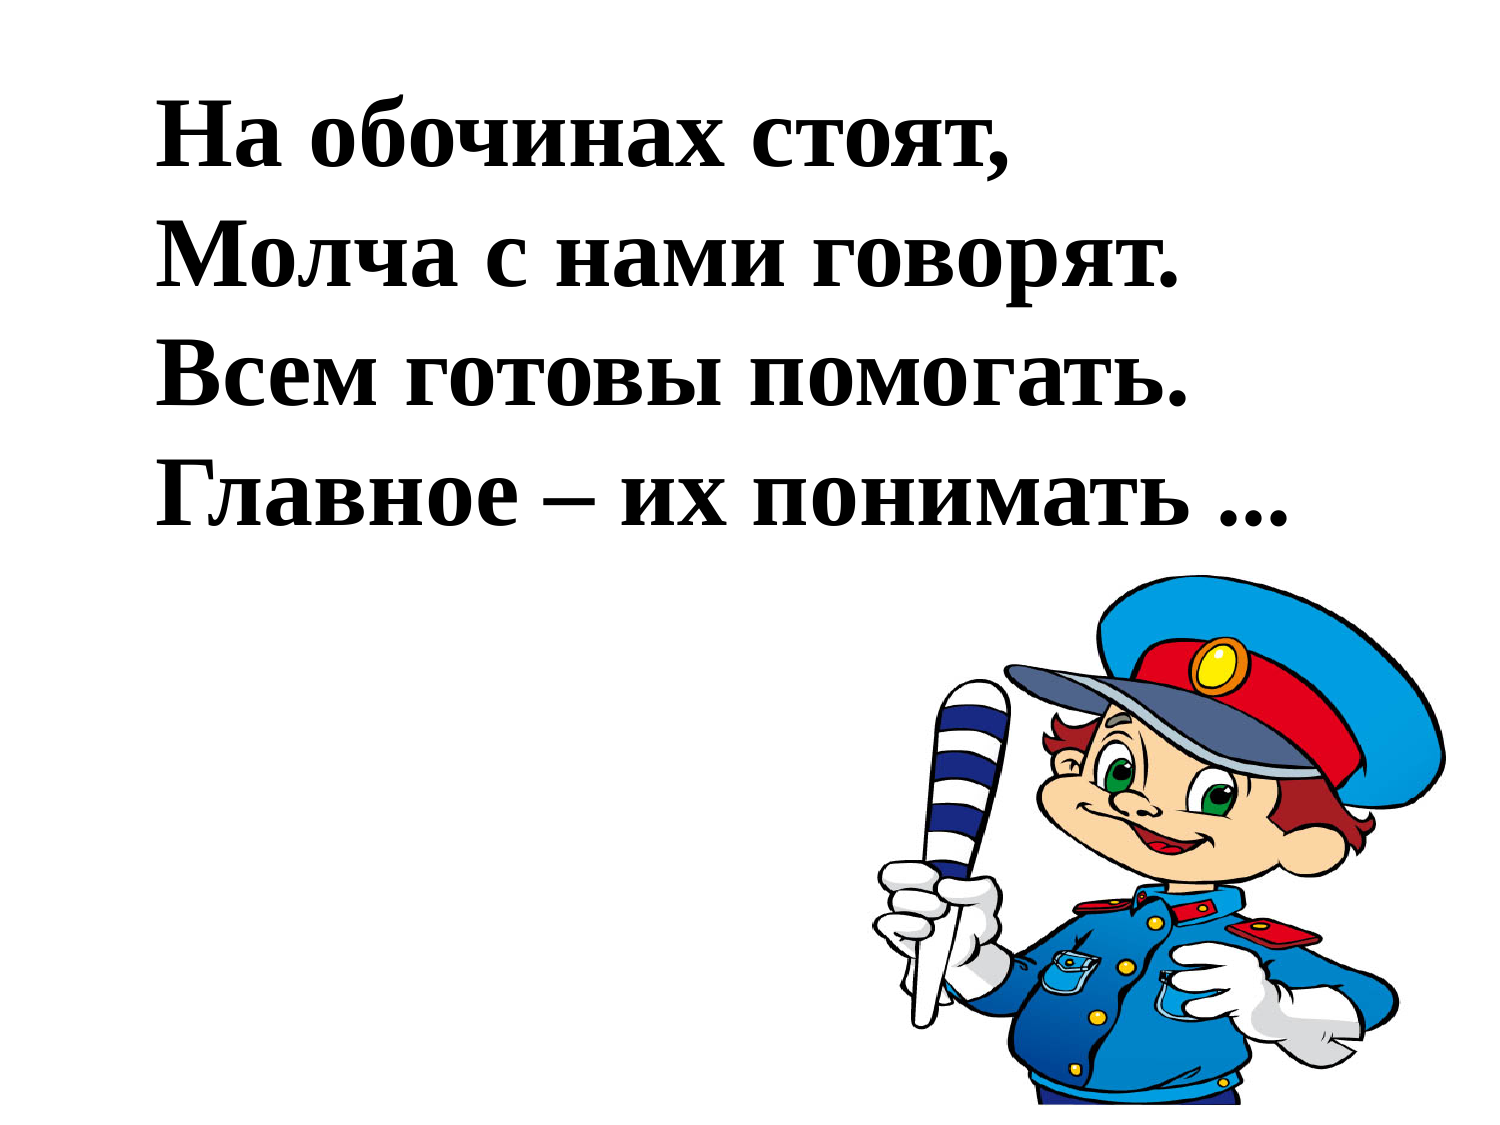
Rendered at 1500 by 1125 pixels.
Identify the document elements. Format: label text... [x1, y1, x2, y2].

text_box На обочинах стоят, Молча с нами говорят. Всем готовы помогать. Главное – их понимать ... [141, 59, 1418, 553]
picture [843, 549, 1475, 1125]
